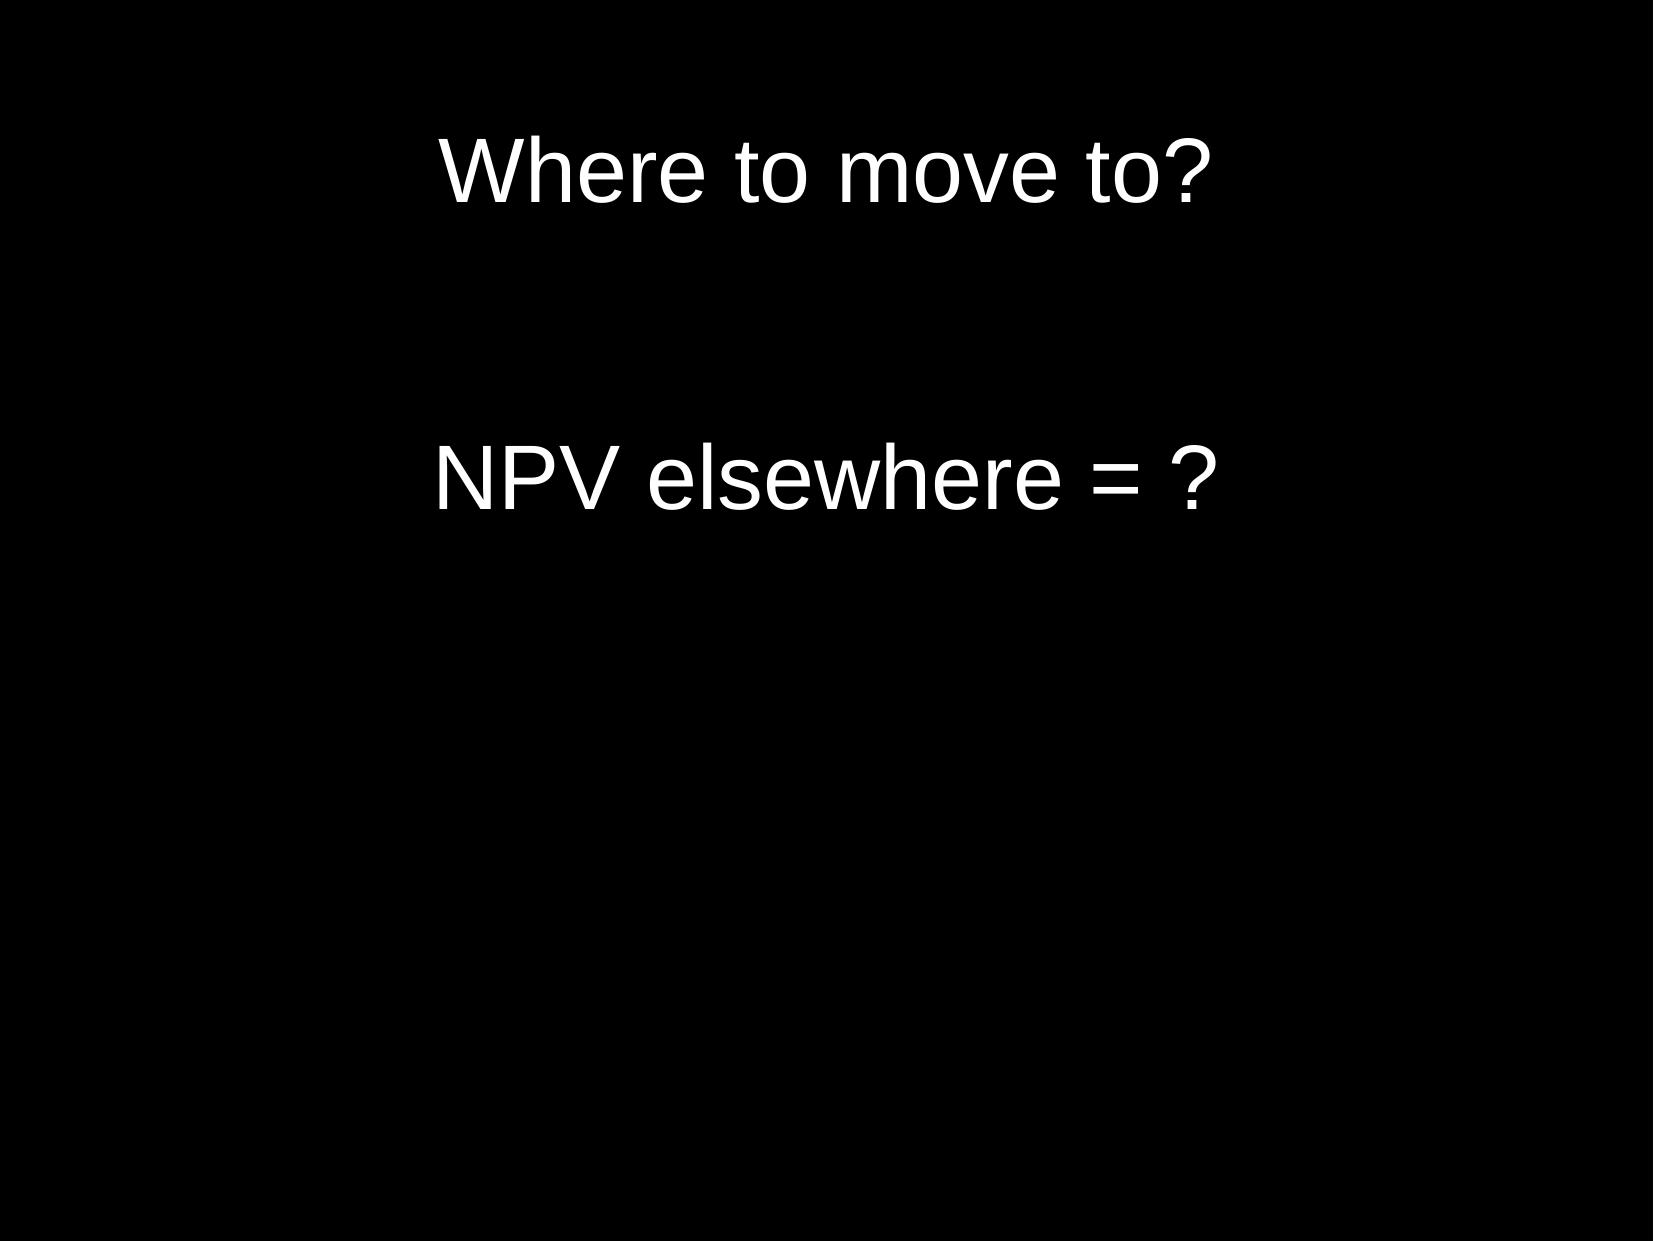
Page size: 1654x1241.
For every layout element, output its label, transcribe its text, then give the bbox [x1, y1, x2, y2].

title Where to move to? [82, 67, 1571, 275]
title NPV elsewhere = ? [82, 374, 1571, 582]
